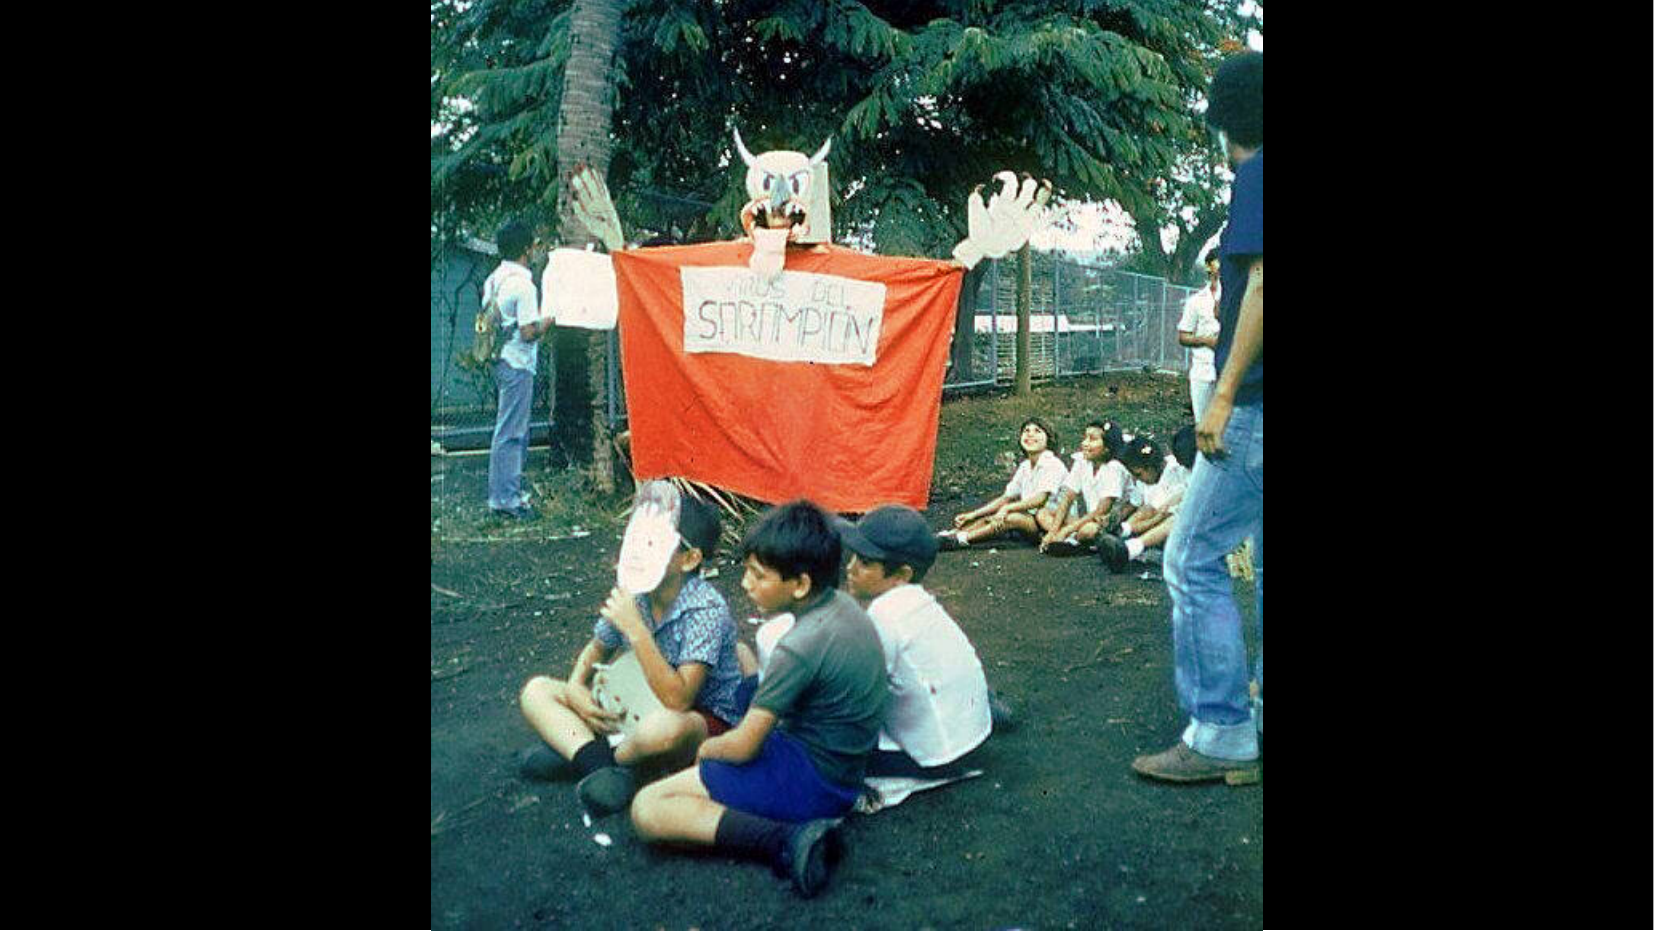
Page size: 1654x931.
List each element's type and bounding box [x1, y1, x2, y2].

picture [431, 0, 1263, 931]
